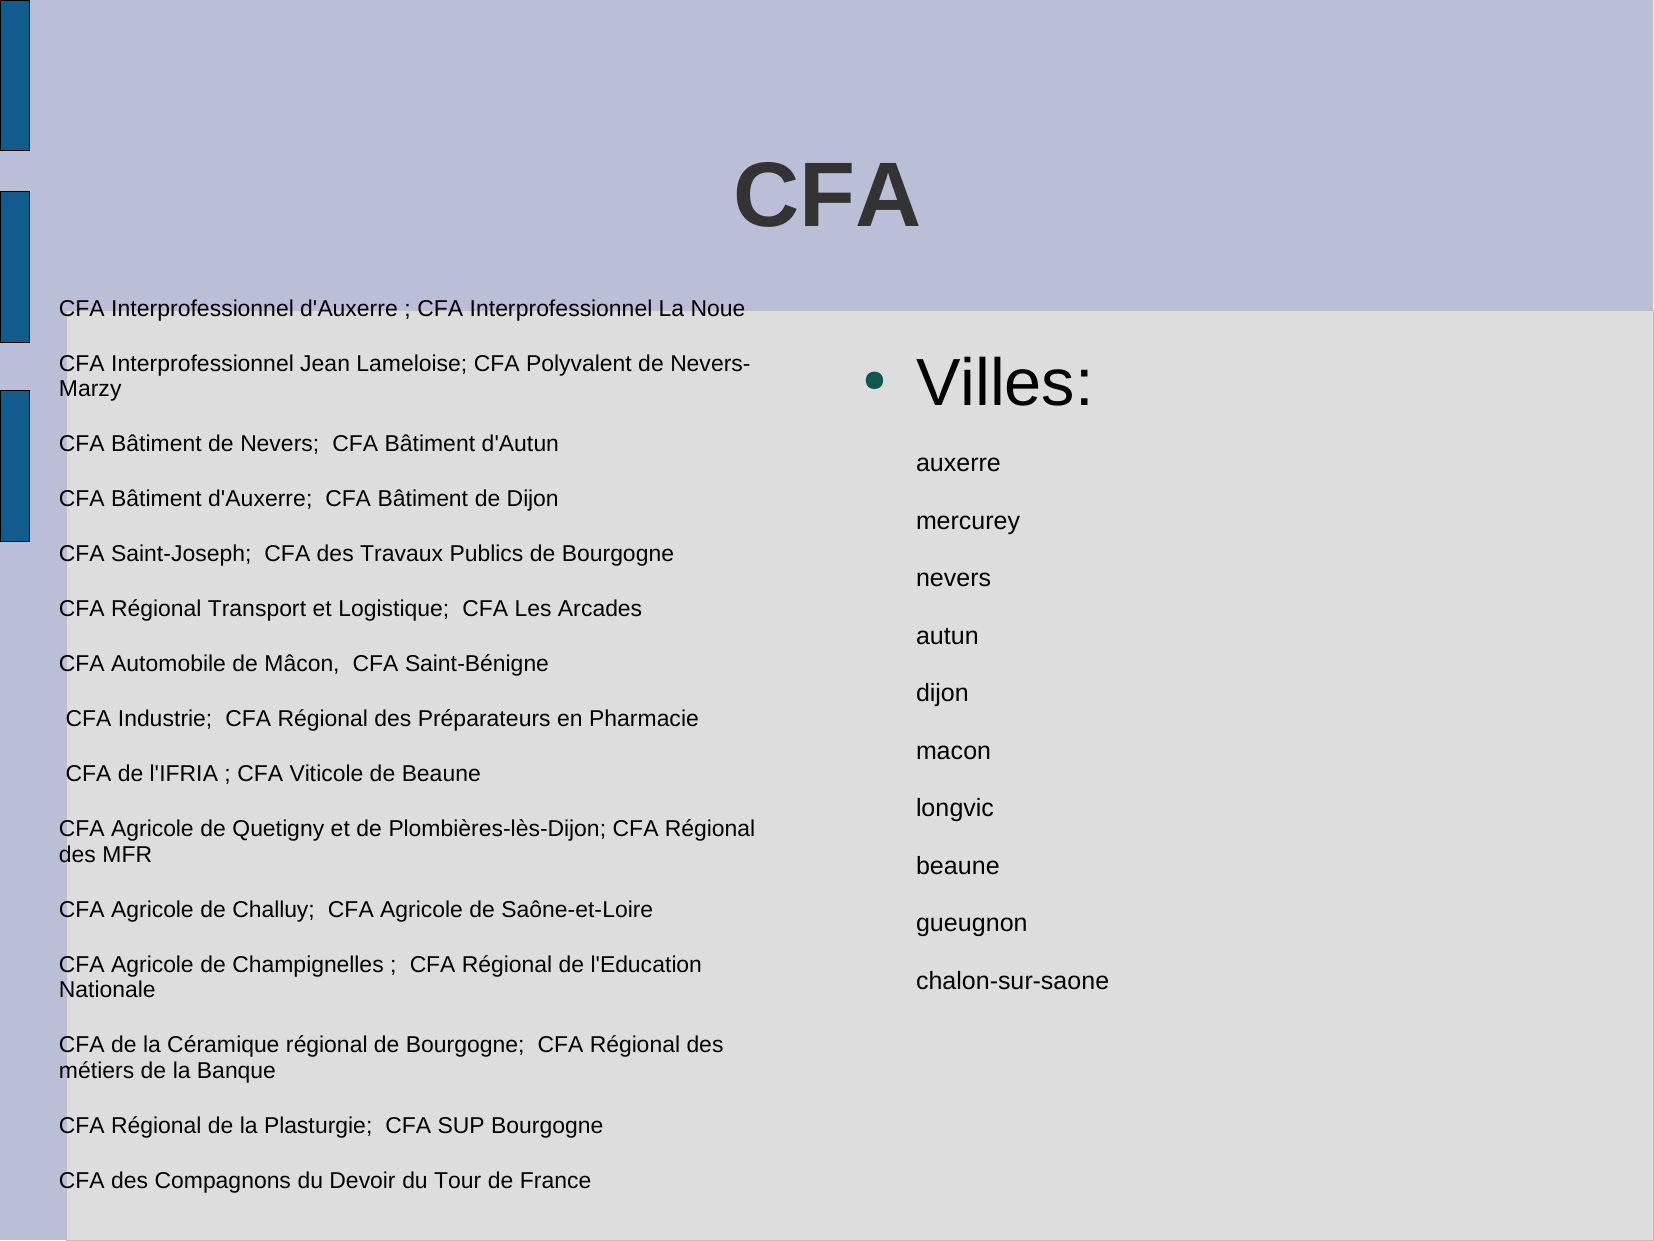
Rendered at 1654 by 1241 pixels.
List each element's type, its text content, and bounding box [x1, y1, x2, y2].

title CFA [121, 98, 1534, 291]
list Villes: auxerre mercurey nevers autun dijon macon longvic beaune gueugnon chalon-sur-saone [845, 344, 1535, 1112]
list CFA Interprofessionnel d'Auxerre ; CFA Interprofessionnel La Noue CFA Interprofessionnel Jean Lameloise; CFA Polyvalent de Nevers-Marzy CFA Bâtiment de Nevers; CFA Bâtiment d'Autun CFA Bâtiment d'Auxerre; CFA Bâtiment de Dijon CFA Saint-Joseph; CFA des Travaux Publics de Bourgogne CFA Régional Transport et Logistique; CFA Les Arcades CFA Automobile de Mâcon, CFA Saint-Bénigne CFA Industrie; CFA Régional des Préparateurs en Pharmacie CFA de l'IFRIA ; CFA Viticole de Beaune CFA Agricole de Quetigny et de Plombières-lès-Dijon; CFA Régional des MFR CFA Agricole de Challuy; CFA Agricole de Saône-et-Loire CFA Agricole de Champignelles ; CFA Régional de l'Education Nationale CFA de la Céramique régional de Bourgogne; CFA Régional des métiers de la Banque CFA Régional de la Plasturgie; CFA SUP Bourgogne CFA des Compagnons du Devoir du Tour de France [59, 295, 768, 1211]
